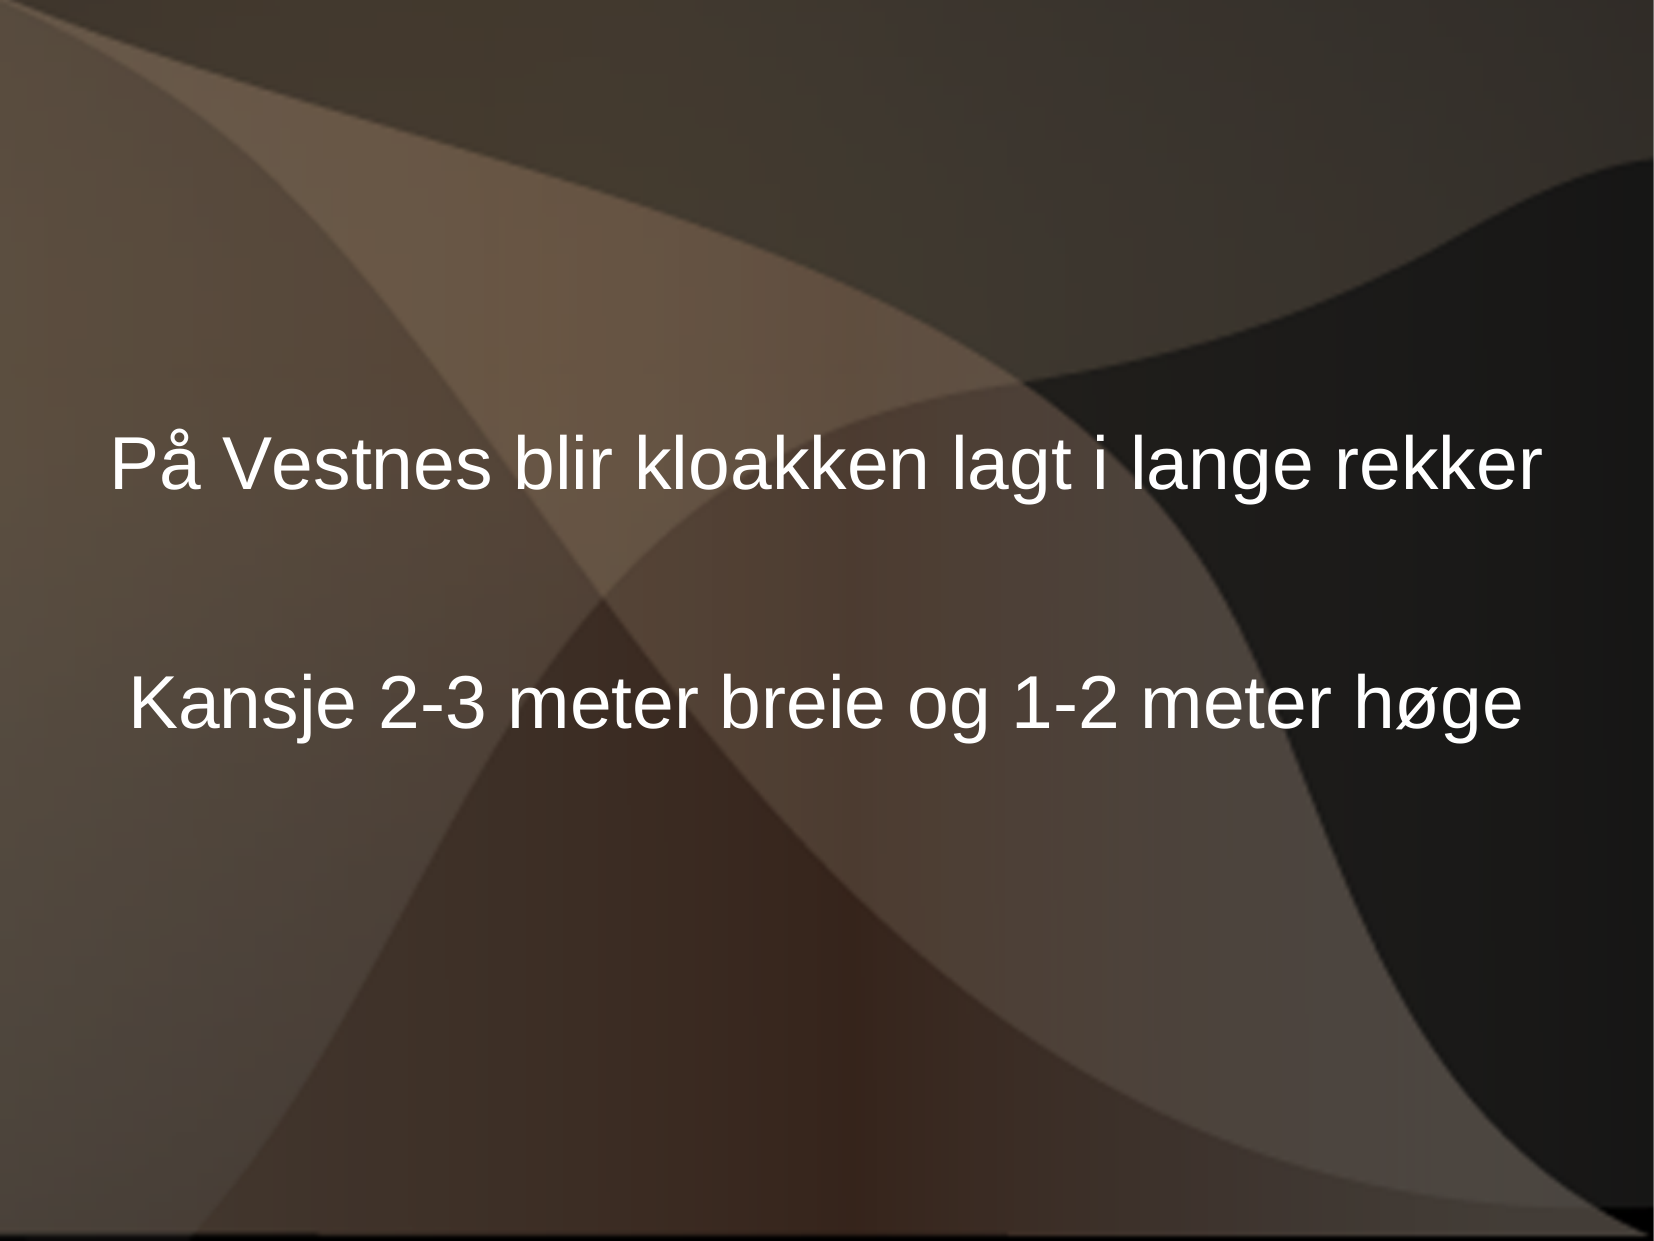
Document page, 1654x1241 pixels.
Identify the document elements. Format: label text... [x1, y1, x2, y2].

subtitle På Vestnes blir kloakken lagt i lange rekker Kansje 2-3 meter breie og 1-2 meter høge [82, 49, 1571, 1109]
